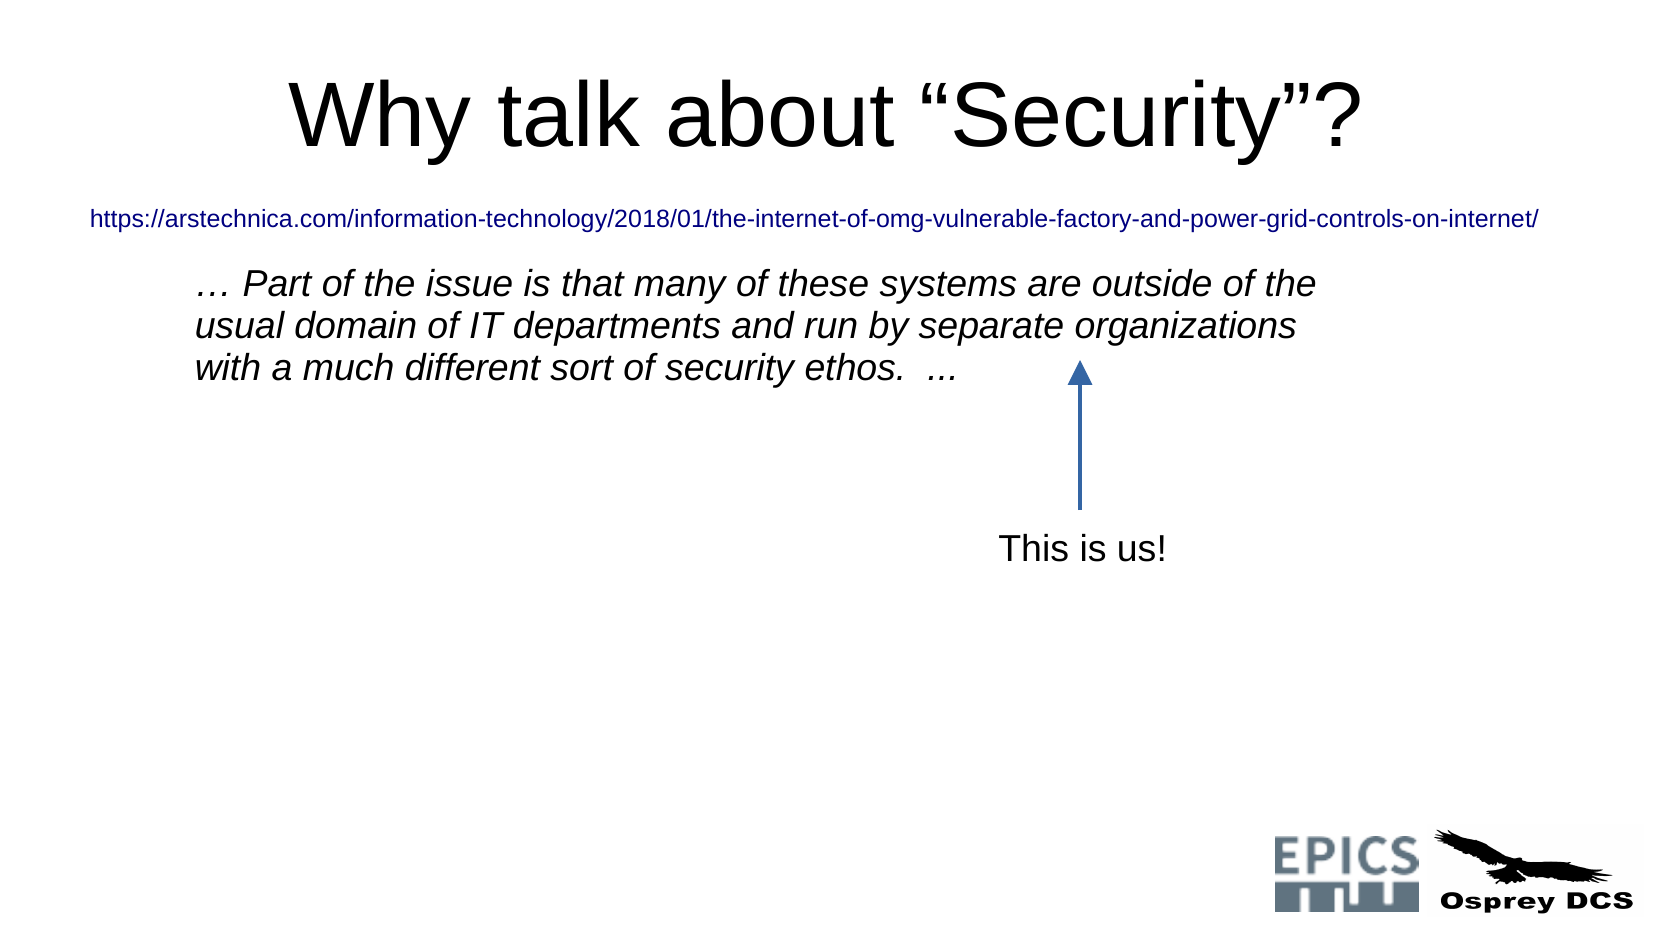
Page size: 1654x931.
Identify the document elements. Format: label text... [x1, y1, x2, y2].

text_box … Part of the issue is that many of these systems are outside of the usual domain of IT departments and run by separate organizations with a much different sort of security ethos. ... [180, 255, 1381, 451]
picture [1275, 836, 1419, 912]
picture [1427, 824, 1644, 917]
text_box https://arstechnica.com/information-technology/2018/01/the-internet-of-omg-vulnerable-factory-and-power-grid-controls-on-internet/ [75, 197, 1558, 241]
title Why talk about “Security”? [82, 37, 1571, 193]
text_box This is us! [983, 520, 1182, 577]
